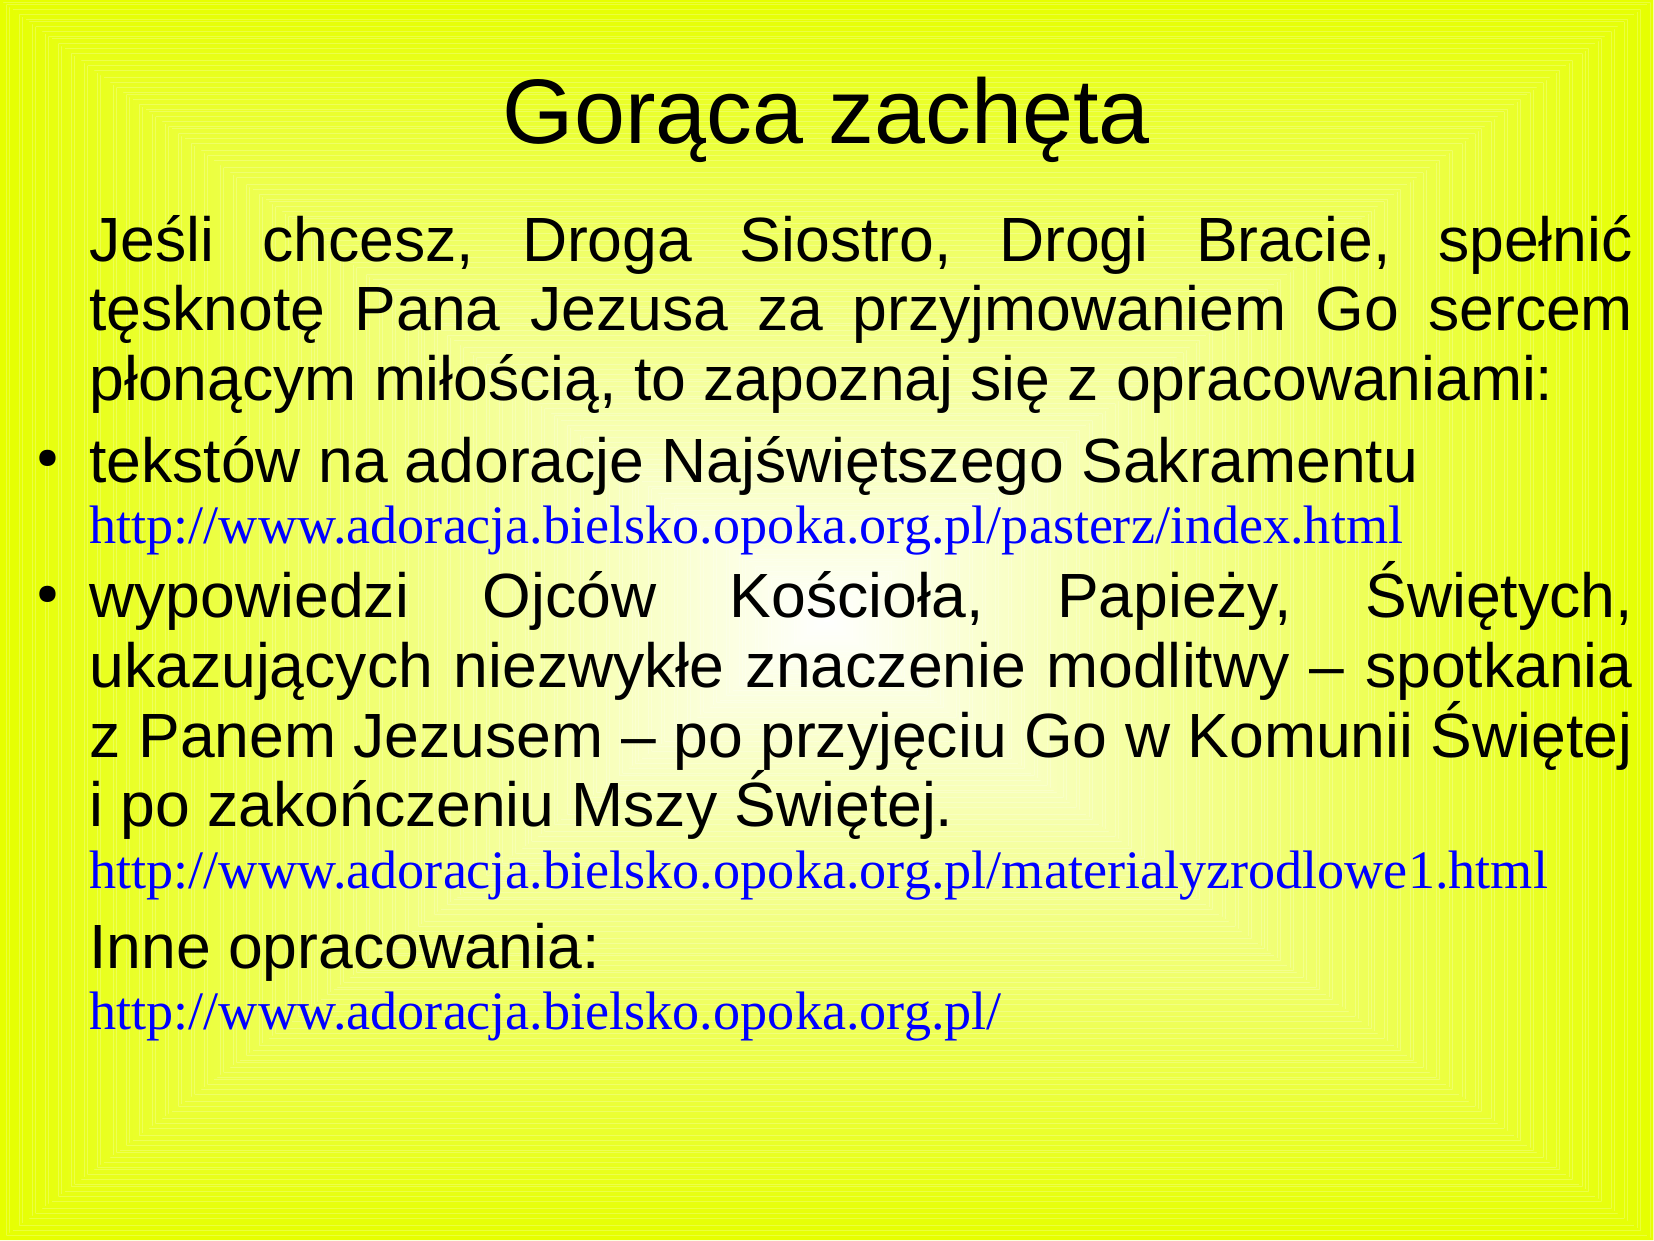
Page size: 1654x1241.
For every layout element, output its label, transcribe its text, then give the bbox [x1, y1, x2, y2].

list Jeśli chcesz, Droga Siostro, Drogi Bracie, spełnić tęsknotę Pana Jezusa za przyjmowaniem Go sercem płonącym miłością, to zapoznaj się z opracowaniami: tekstów na adoracje Najświętszego Sakramentu http://www.adoracja.bielsko.opoka.org.pl/pasterz/index.html wypowiedzi Ojców Kościoła, Papieży, Świętych, ukazujących niezwykłe znaczenie modlitwy – spotkania z Panem Jezusem – po przyjęciu Go w Komunii Świętej i po zakończeniu Mszy Świętej. http://www.adoracja.bielsko.opoka.org.pl/materialyzrodlowe1.html Inne opracowania: http://www.adoracja.bielsko.opoka.org.pl/ [18, 204, 1635, 1188]
title Gorąca zachęta [82, 47, 1571, 176]
